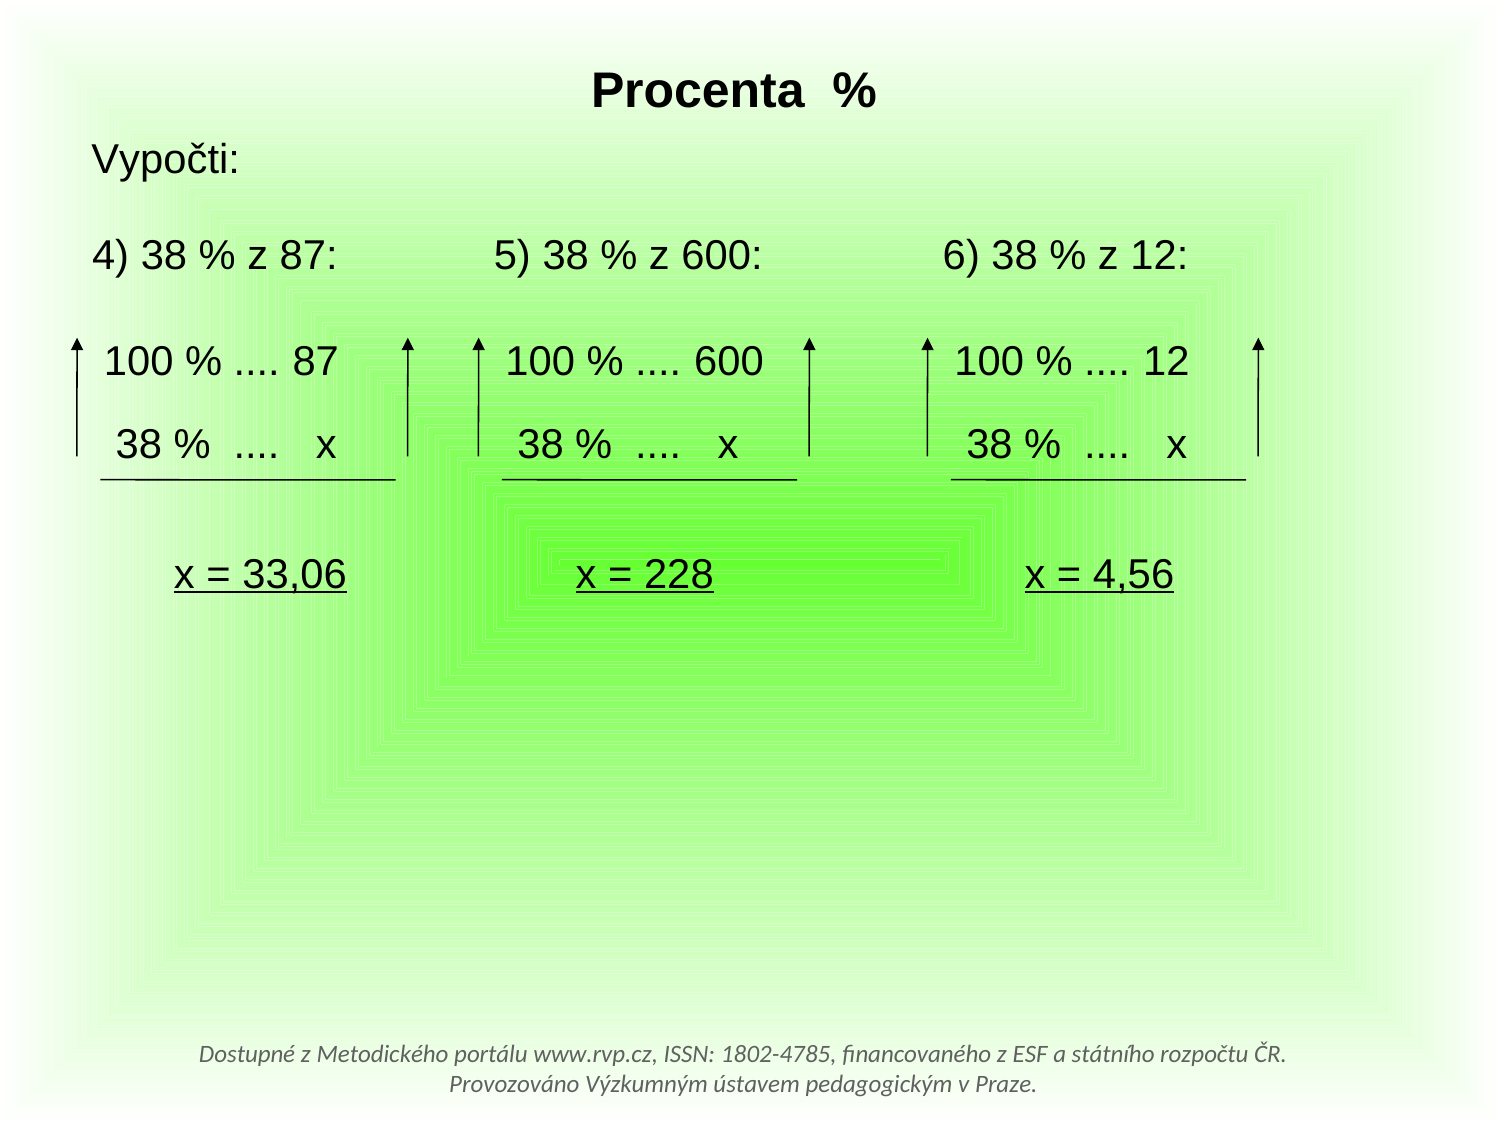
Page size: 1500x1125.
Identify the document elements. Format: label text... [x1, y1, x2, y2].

text_box x [1151, 408, 1203, 475]
text_box 38 % .... [100, 408, 295, 475]
text_box x = 33,06 [159, 538, 362, 605]
text_box 100 % .... [939, 326, 1128, 392]
text_box 87 [277, 326, 354, 392]
text_box 38 % .... [951, 408, 1146, 475]
text_box 600 [679, 326, 779, 392]
text_box 12 [1128, 326, 1205, 392]
text_box x [702, 408, 754, 475]
text_box 38 % .... [502, 408, 697, 475]
text_box Dostupné z Metodického portálu www.rvp.cz, ISSN: 1802-4785, financovaného z ESF a státního rozpočtu ČR. Provozováno Výzkumným ústavem pedagogickým v Praze. [171, 1030, 1317, 1106]
text_box Procenta % [576, 49, 893, 125]
text_box 5) 38 % z 600: [478, 220, 778, 286]
text_box x = 4,56 [1009, 538, 1190, 605]
text_box 100 % .... [89, 326, 277, 392]
text_box 6) 38 % z 12: [927, 220, 1204, 286]
text_box x = 228 [560, 538, 729, 605]
text_box Vypočti: [76, 124, 255, 190]
text_box x [301, 408, 352, 475]
text_box 4) 38 % z 87: [77, 220, 353, 286]
text_box 100 % .... [490, 326, 679, 392]
